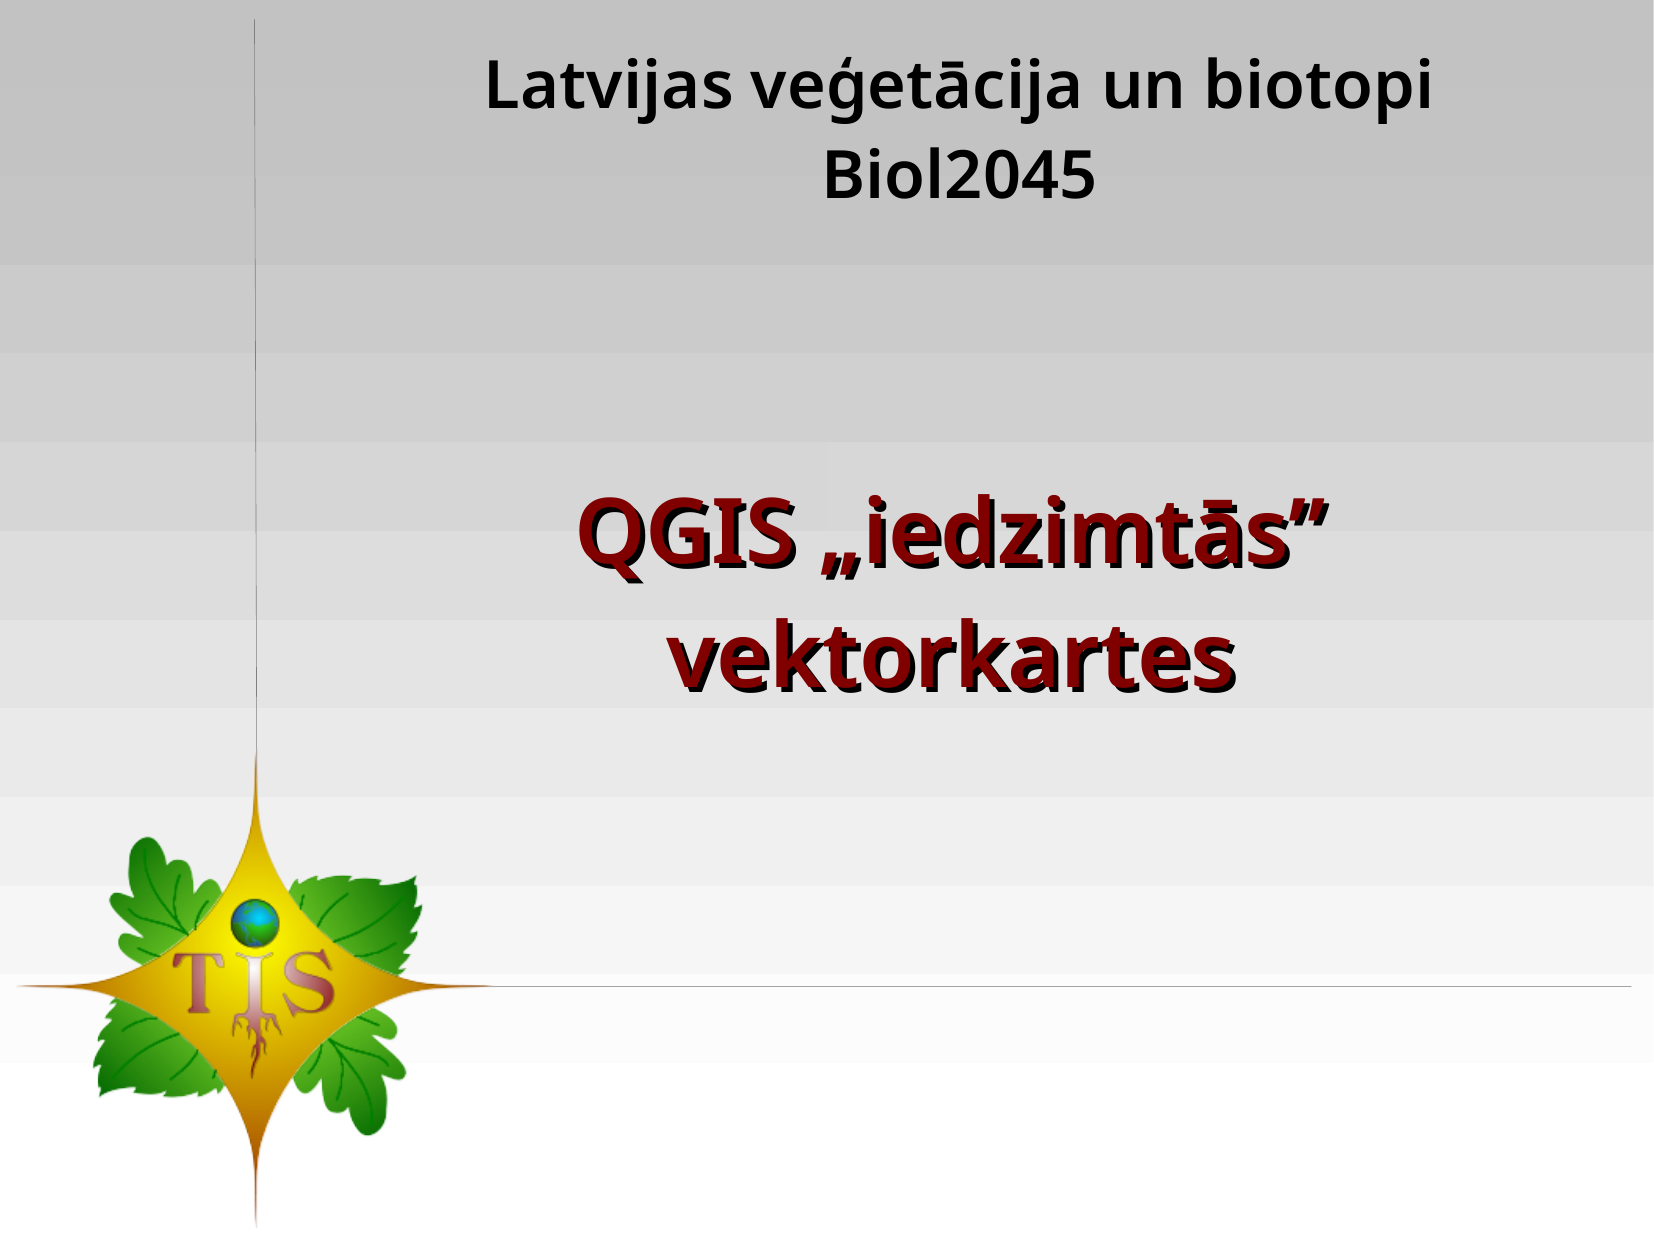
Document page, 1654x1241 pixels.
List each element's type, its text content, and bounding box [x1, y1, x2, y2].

title QGIS „iedzimtās” vektorkartes [295, 324, 1607, 857]
picture [0, 0, 1654, 1241]
